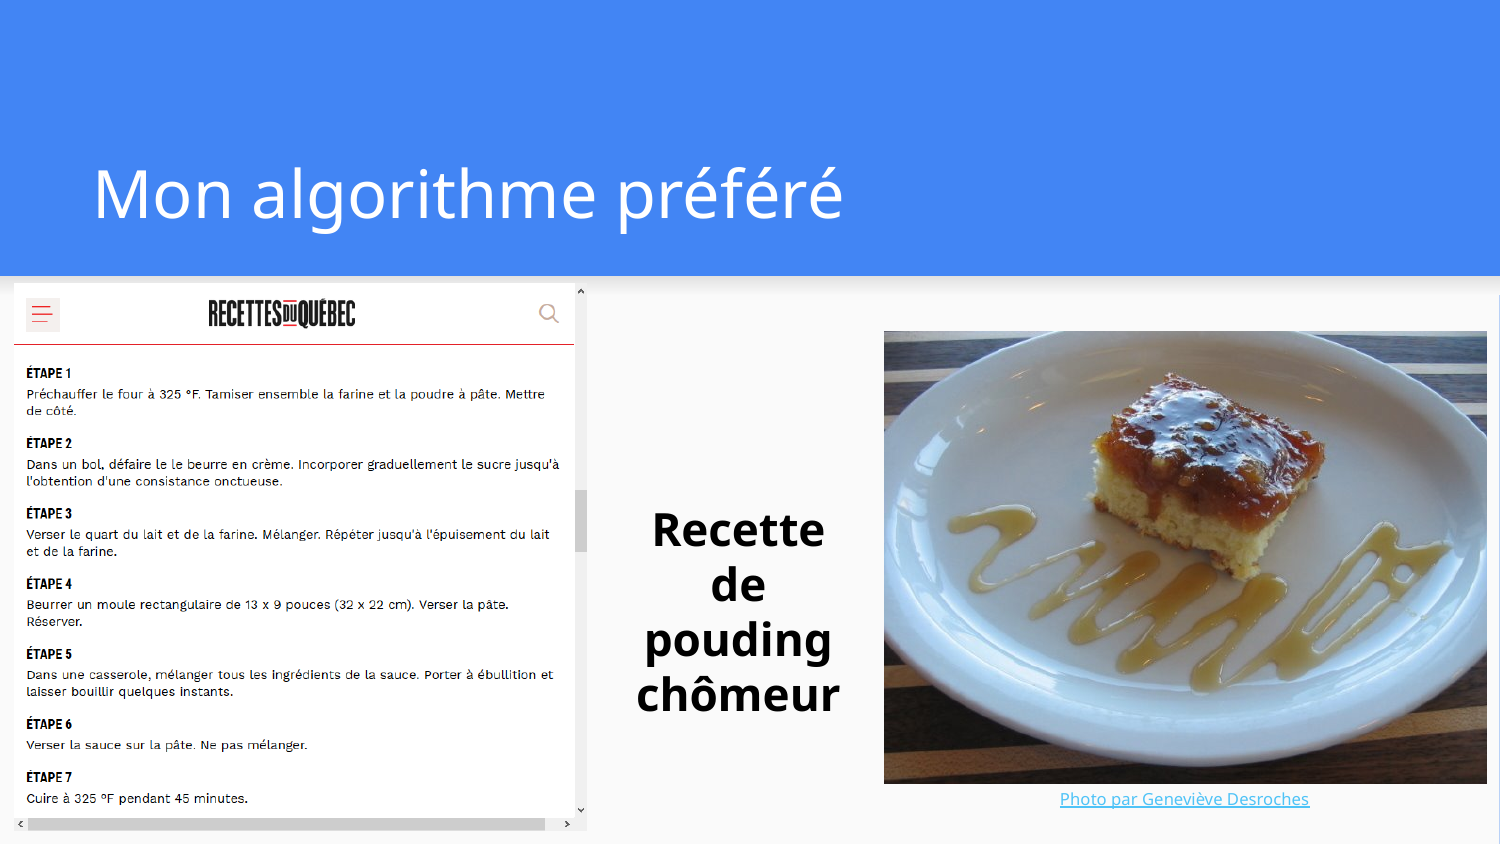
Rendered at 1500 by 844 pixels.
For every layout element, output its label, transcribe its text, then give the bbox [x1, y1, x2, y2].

text_box Photo par Geneviève Desroches [890, 773, 1479, 819]
picture [14, 283, 587, 831]
text_box Recette de pouding chômeur [607, 485, 870, 669]
title Mon algorithme préféré [77, 121, 1427, 248]
picture [884, 331, 1487, 784]
